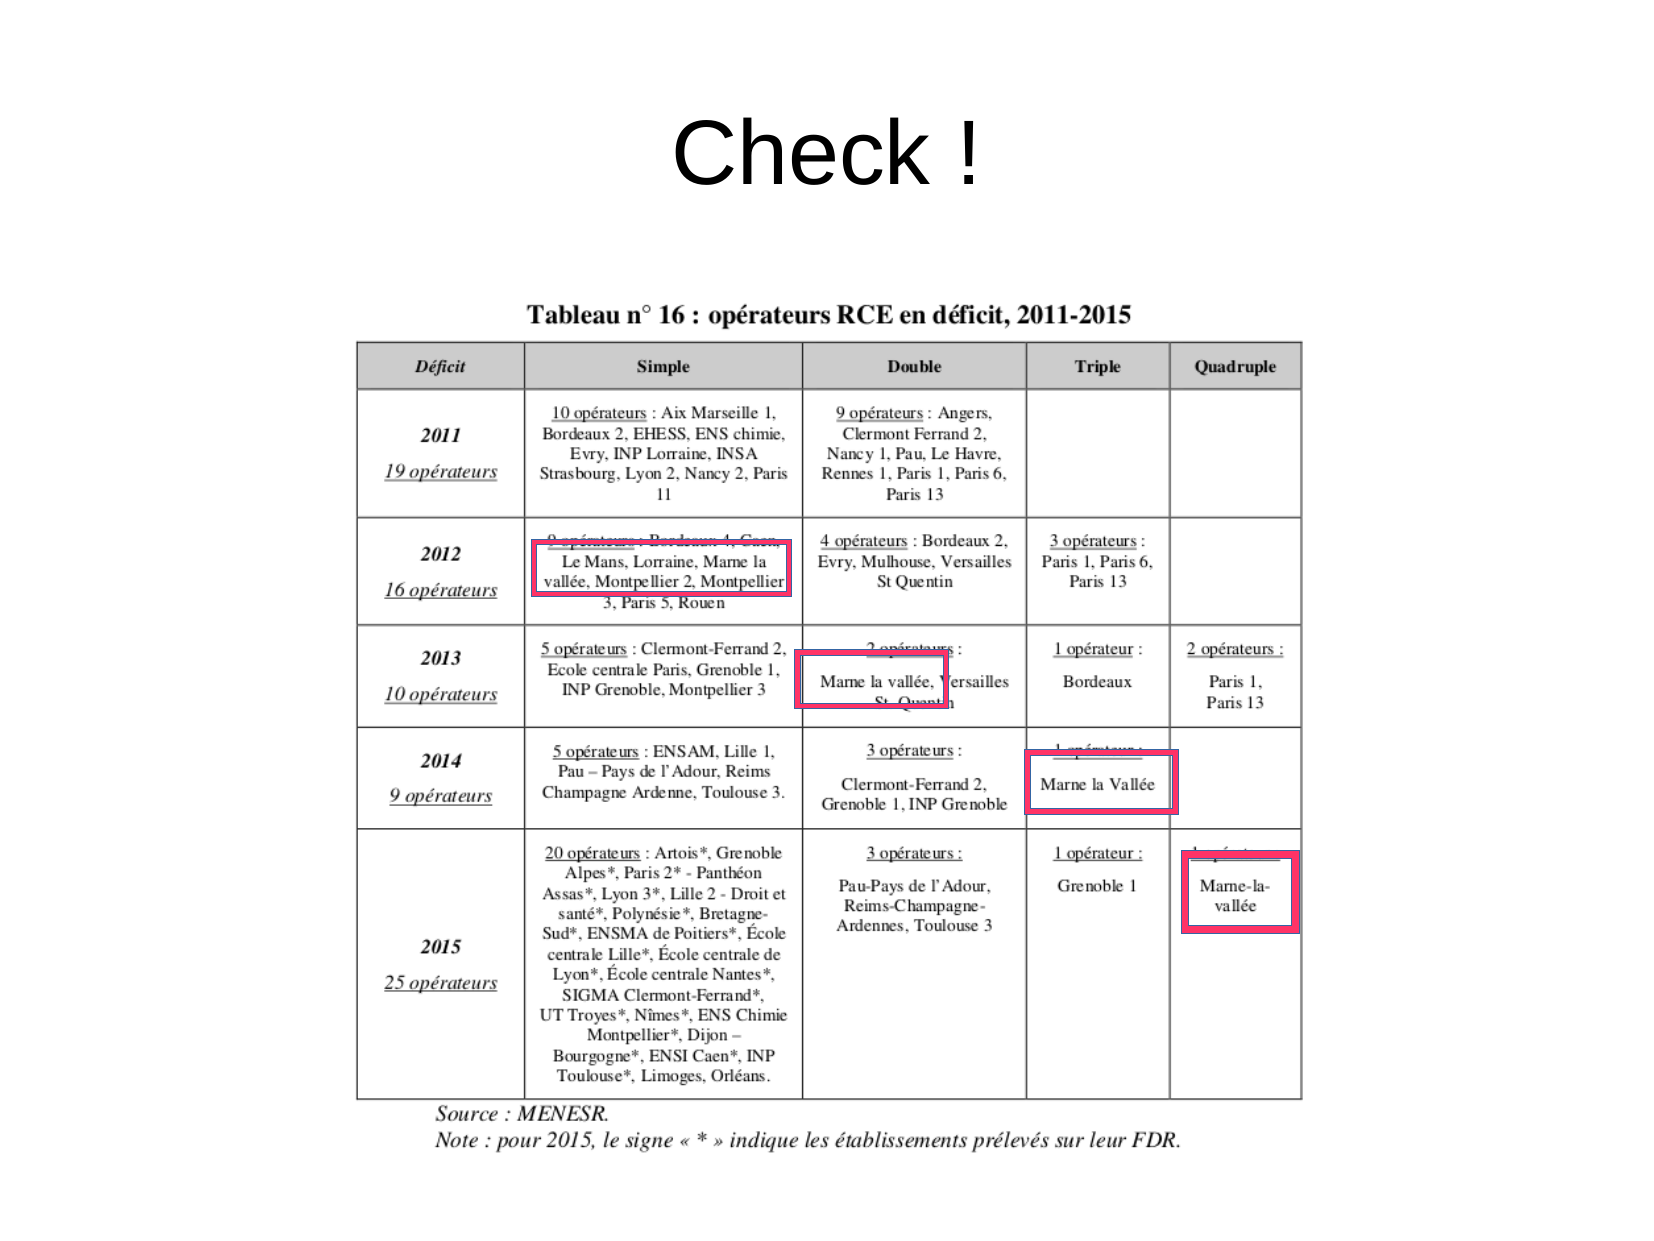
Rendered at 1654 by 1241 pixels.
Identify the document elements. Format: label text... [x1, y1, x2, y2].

text_box [1181, 850, 1300, 934]
title Check ! [82, 49, 1571, 257]
text_box [794, 649, 949, 709]
text_box [1024, 749, 1179, 815]
picture [329, 284, 1324, 1171]
text_box [531, 539, 792, 597]
